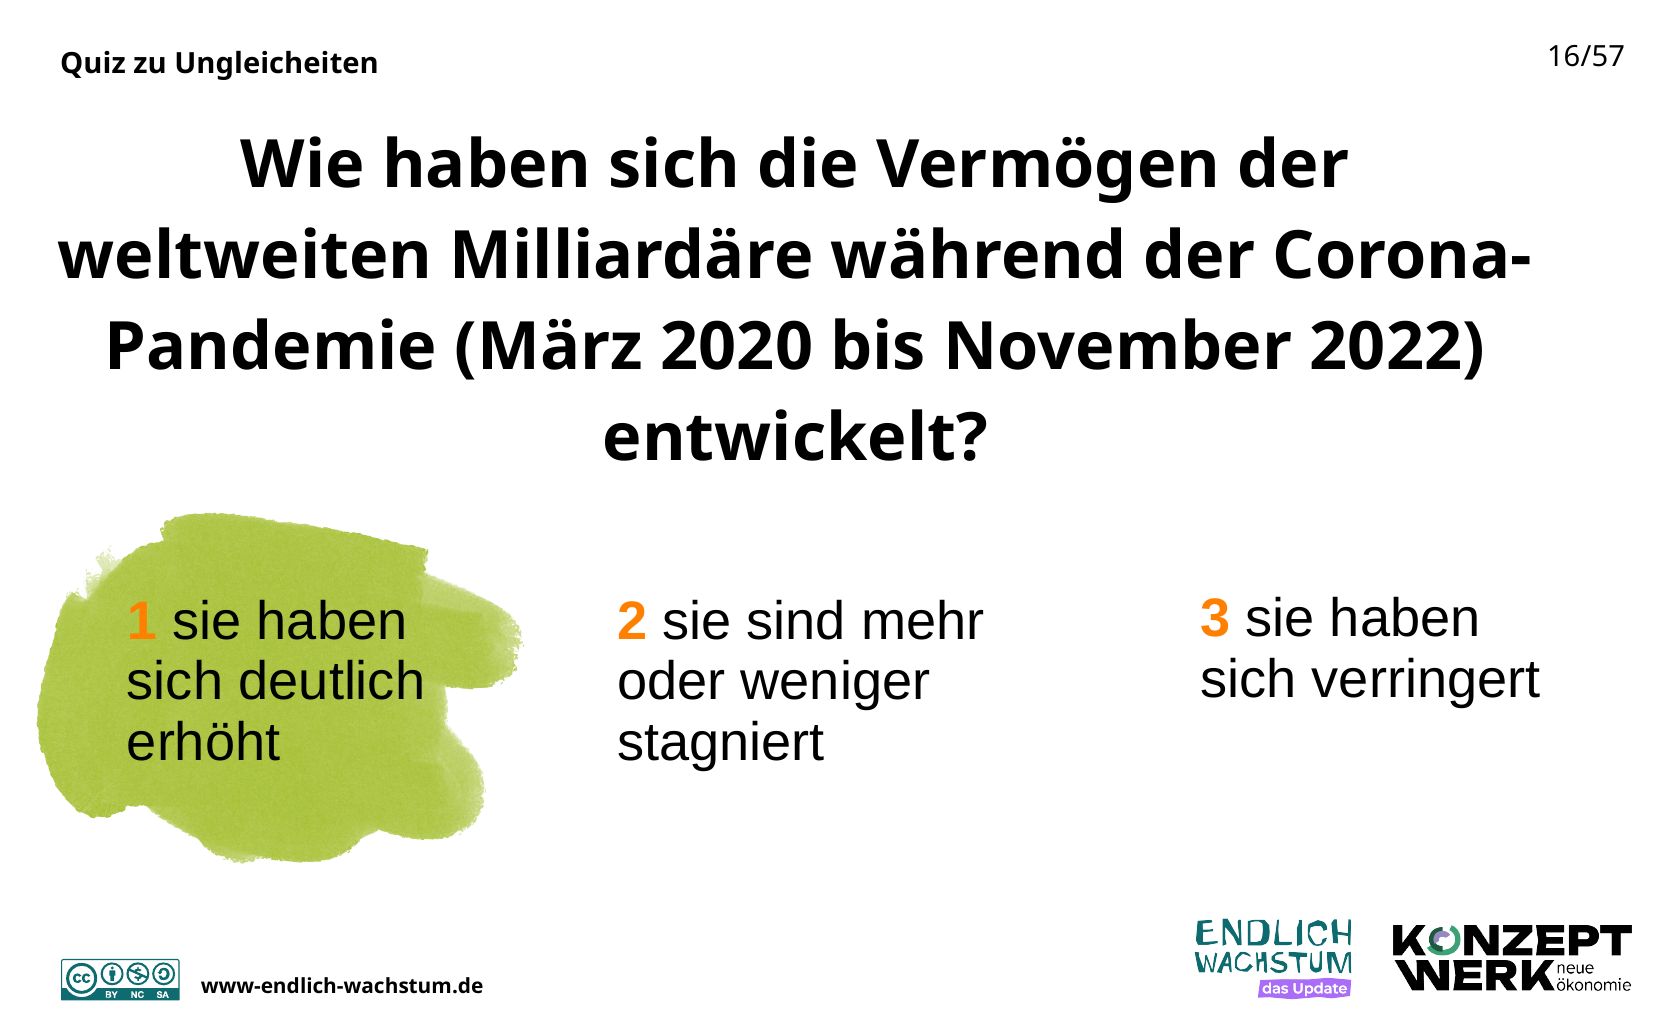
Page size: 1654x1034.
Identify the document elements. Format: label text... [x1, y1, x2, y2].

picture [1176, 900, 1374, 1011]
text_box 2 sie sind mehr oder weniger stagniert [531, 703, 1028, 852]
picture [1387, 917, 1636, 997]
text_box 1 sie haben sich deutlich erhöht [41, 583, 502, 780]
text_box 3 sie haben sich verringert [1114, 580, 1576, 717]
picture [36, 512, 525, 864]
title Wie haben sich die Vermögen der weltweiten Milliardäre während der Corona-Pandemie (März 2020 bis November 2022) entwickelt? [51, 116, 1540, 703]
